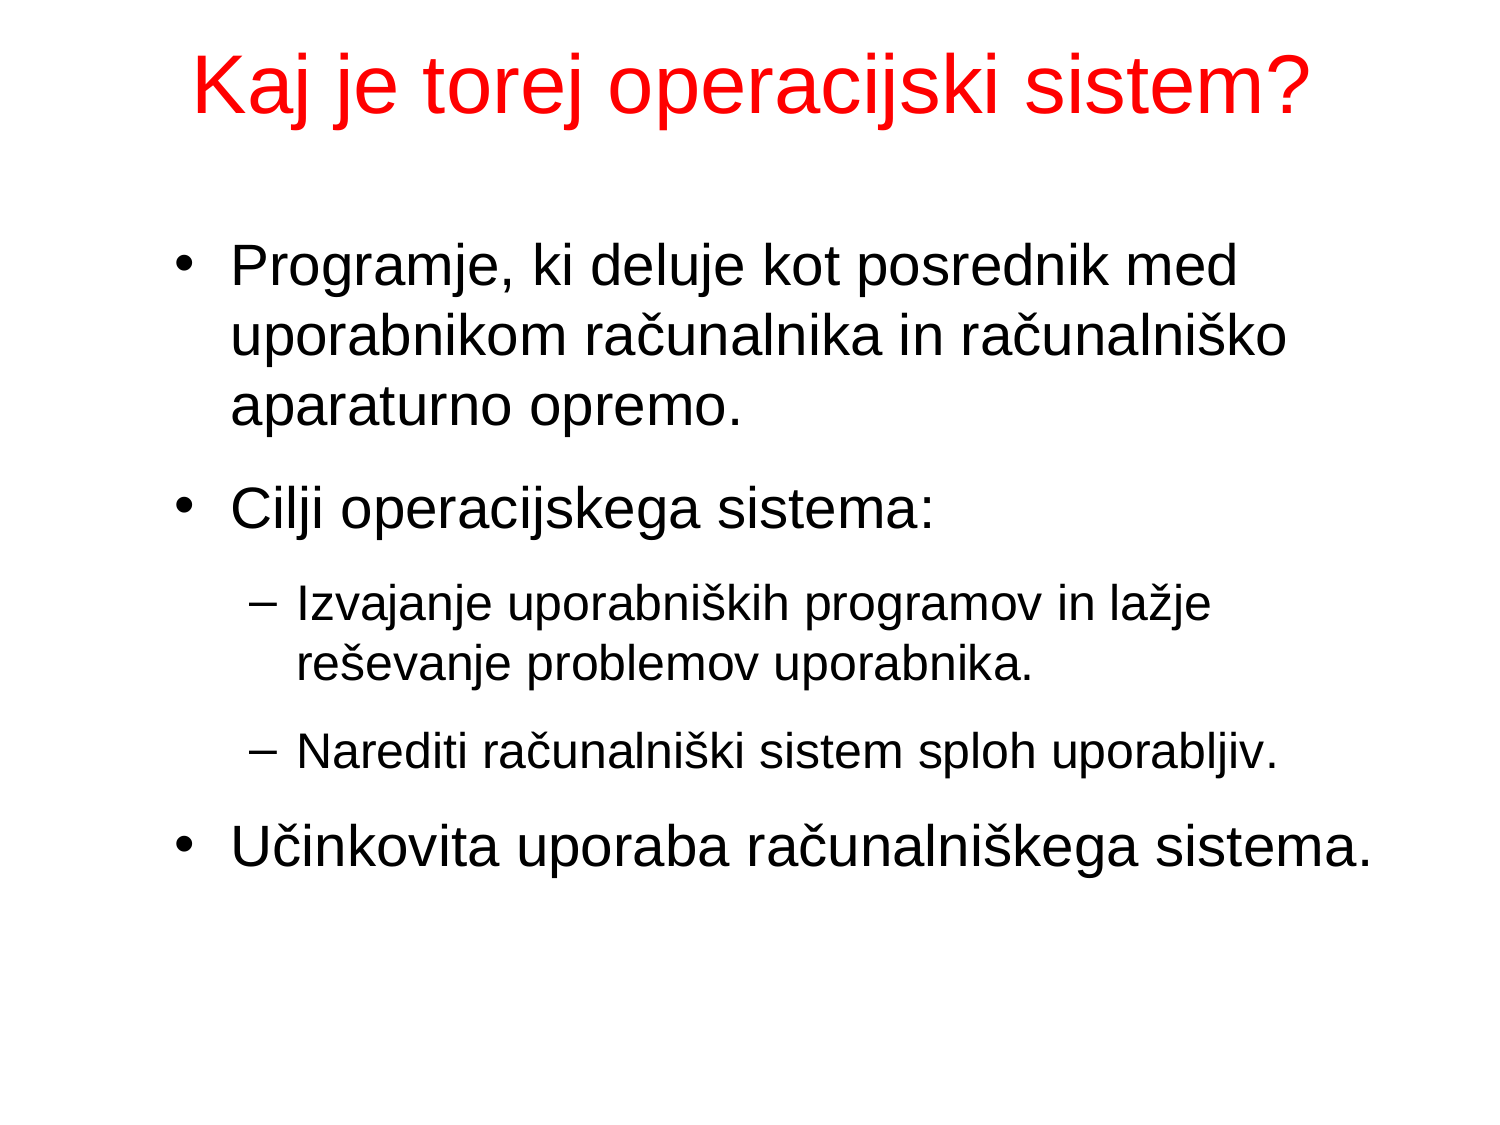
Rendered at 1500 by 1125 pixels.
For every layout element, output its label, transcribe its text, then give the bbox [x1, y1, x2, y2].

title Kaj je torej operacijski sistem? [76, 0, 1427, 161]
list Programje, ki deluje kot posrednik med uporabnikom računalnika in računalniško aparaturno opremo. Cilji operacijskega sistema: Izvajanje uporabniških programov in lažje reševanje problemov uporabnika. Narediti računalniški sistem sploh uporabljiv. Učinkovita uporaba računalniškega sistema. [159, 220, 1420, 896]
